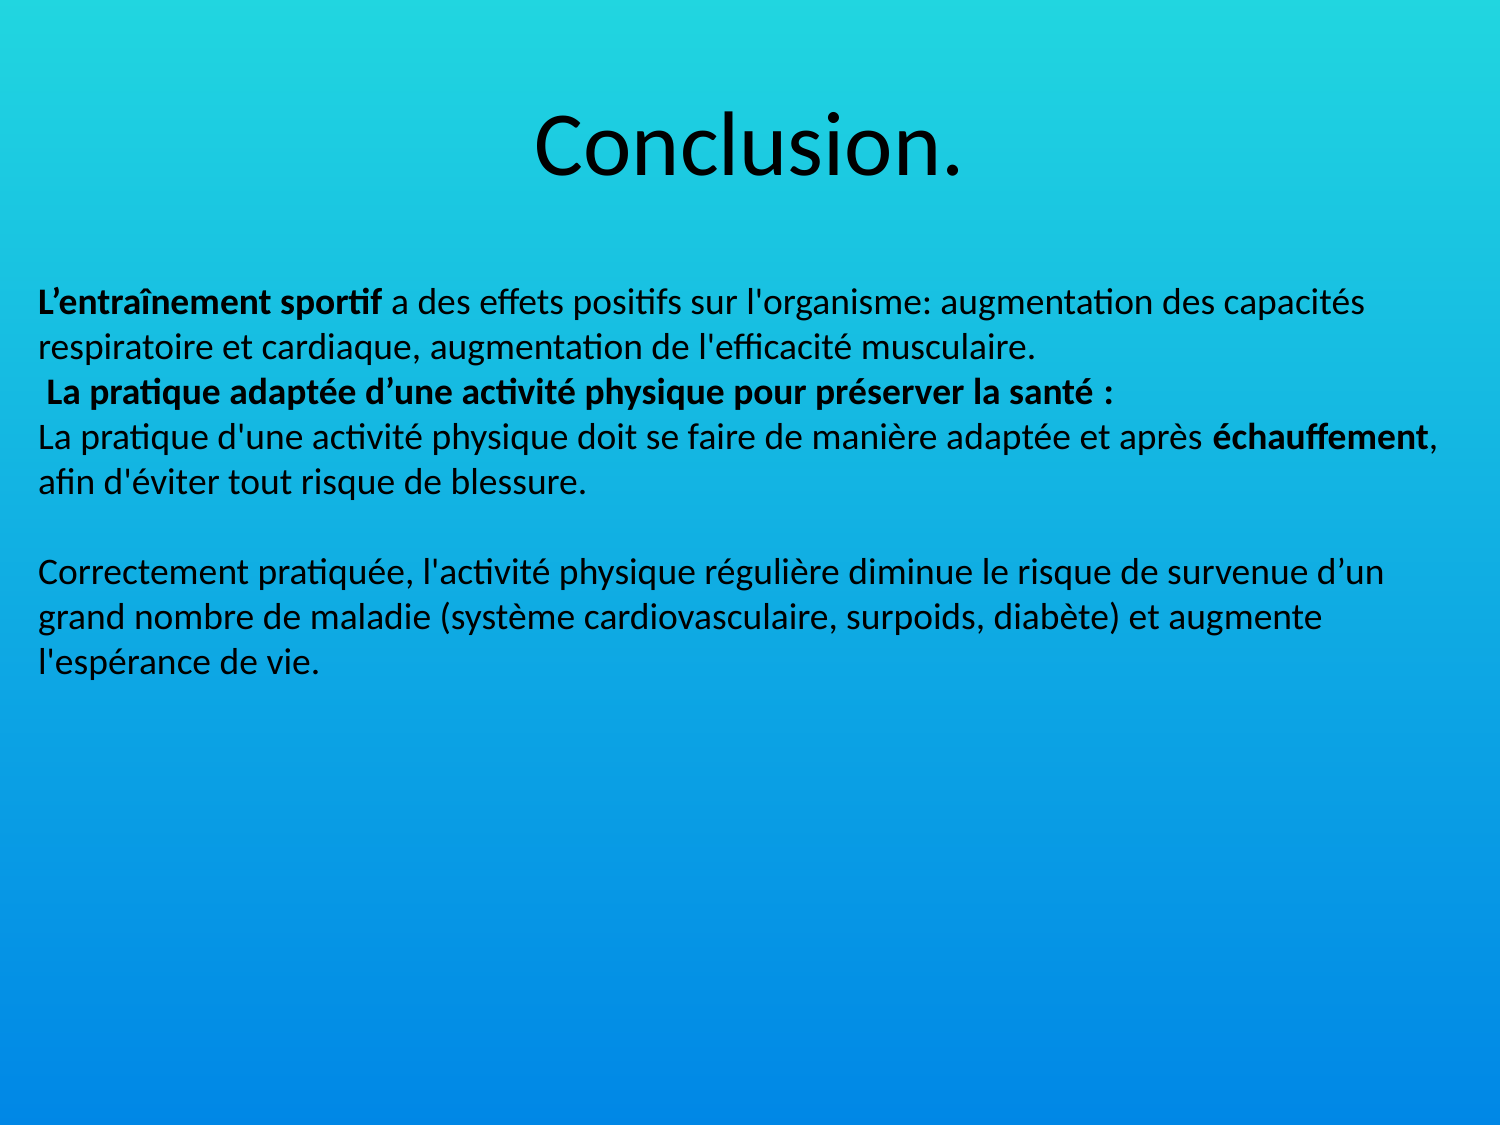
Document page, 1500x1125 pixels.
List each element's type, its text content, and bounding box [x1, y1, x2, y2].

text_box L’entraînement sportif a des effets positifs sur l'organisme: augmentation des capacités respiratoire et cardiaque, augmentation de l'efficacité musculaire. La pratique adaptée d’une activité physique pour préserver la santé : La pratique d'une activité physique doit se faire de manière adaptée et après échauffement, afin d'éviter tout risque de blessure. Correctement pratiquée, l'activité physique régulière diminue le risque de survenue d’un grand nombre de maladie (système cardiovasculaire, surpoids, diabète) et augmente l'espérance de vie. [23, 269, 1465, 690]
title Conclusion. [75, 45, 1425, 233]
